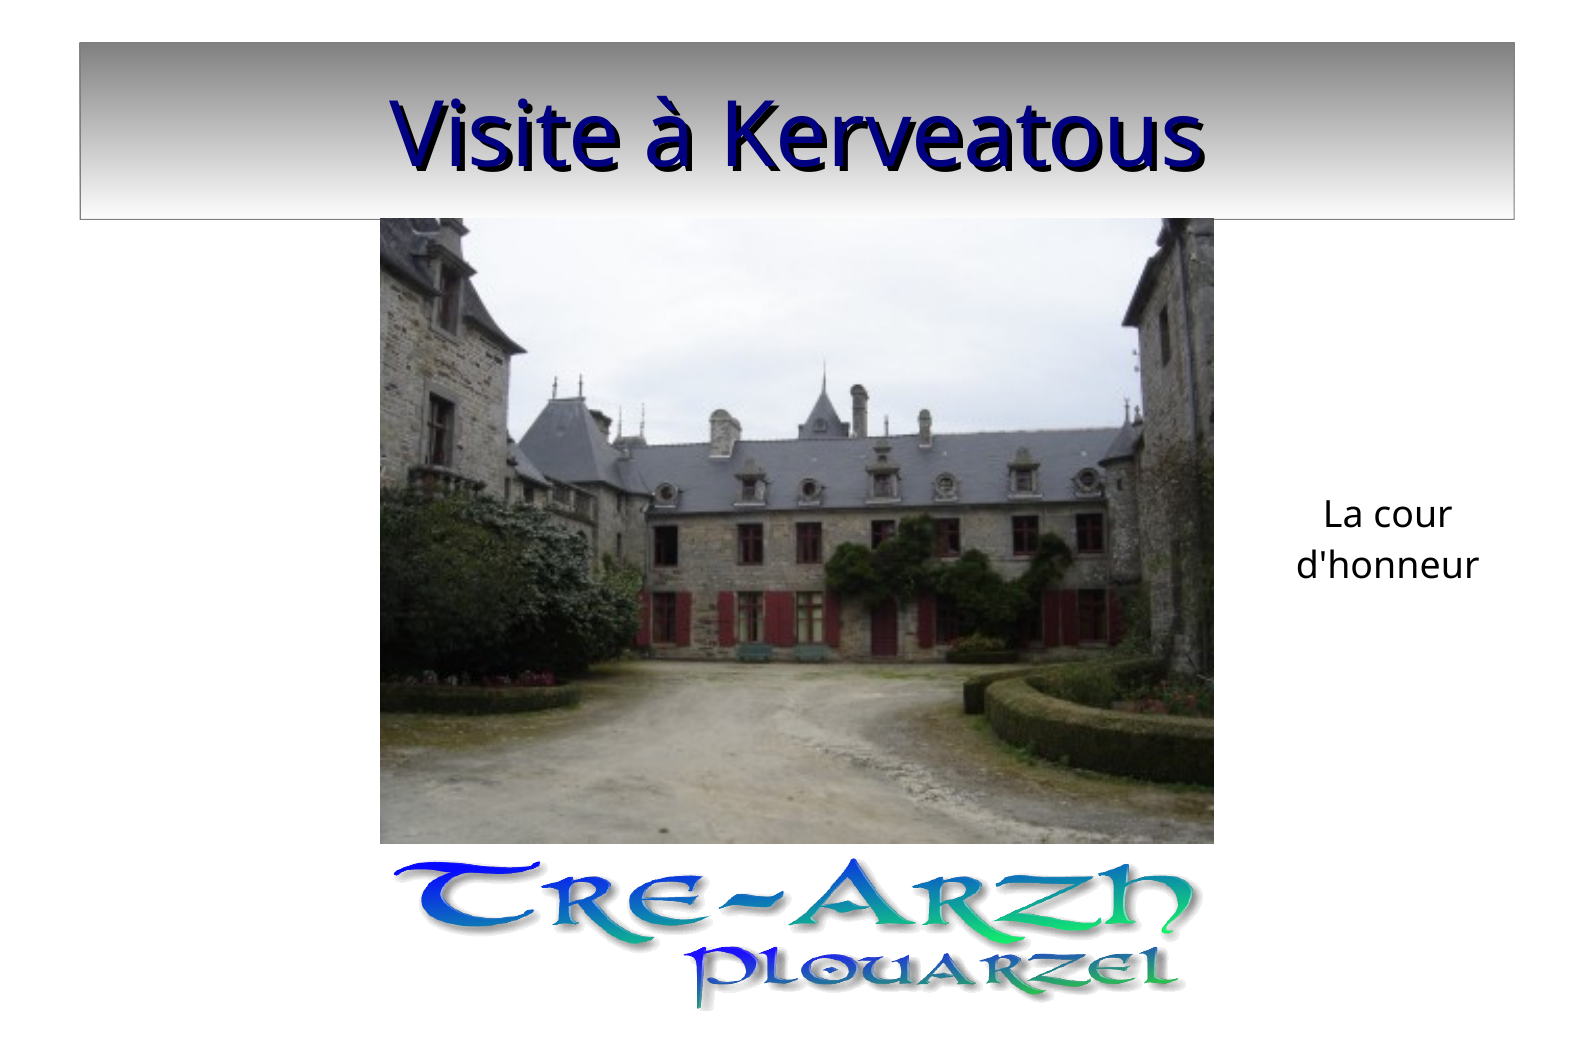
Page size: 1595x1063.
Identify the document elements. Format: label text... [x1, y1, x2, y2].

title Visite à Kerveatous [79, 42, 1515, 220]
picture [380, 218, 1214, 844]
picture [383, 856, 1211, 1011]
text_box La cour d'honneur [1240, 480, 1536, 583]
